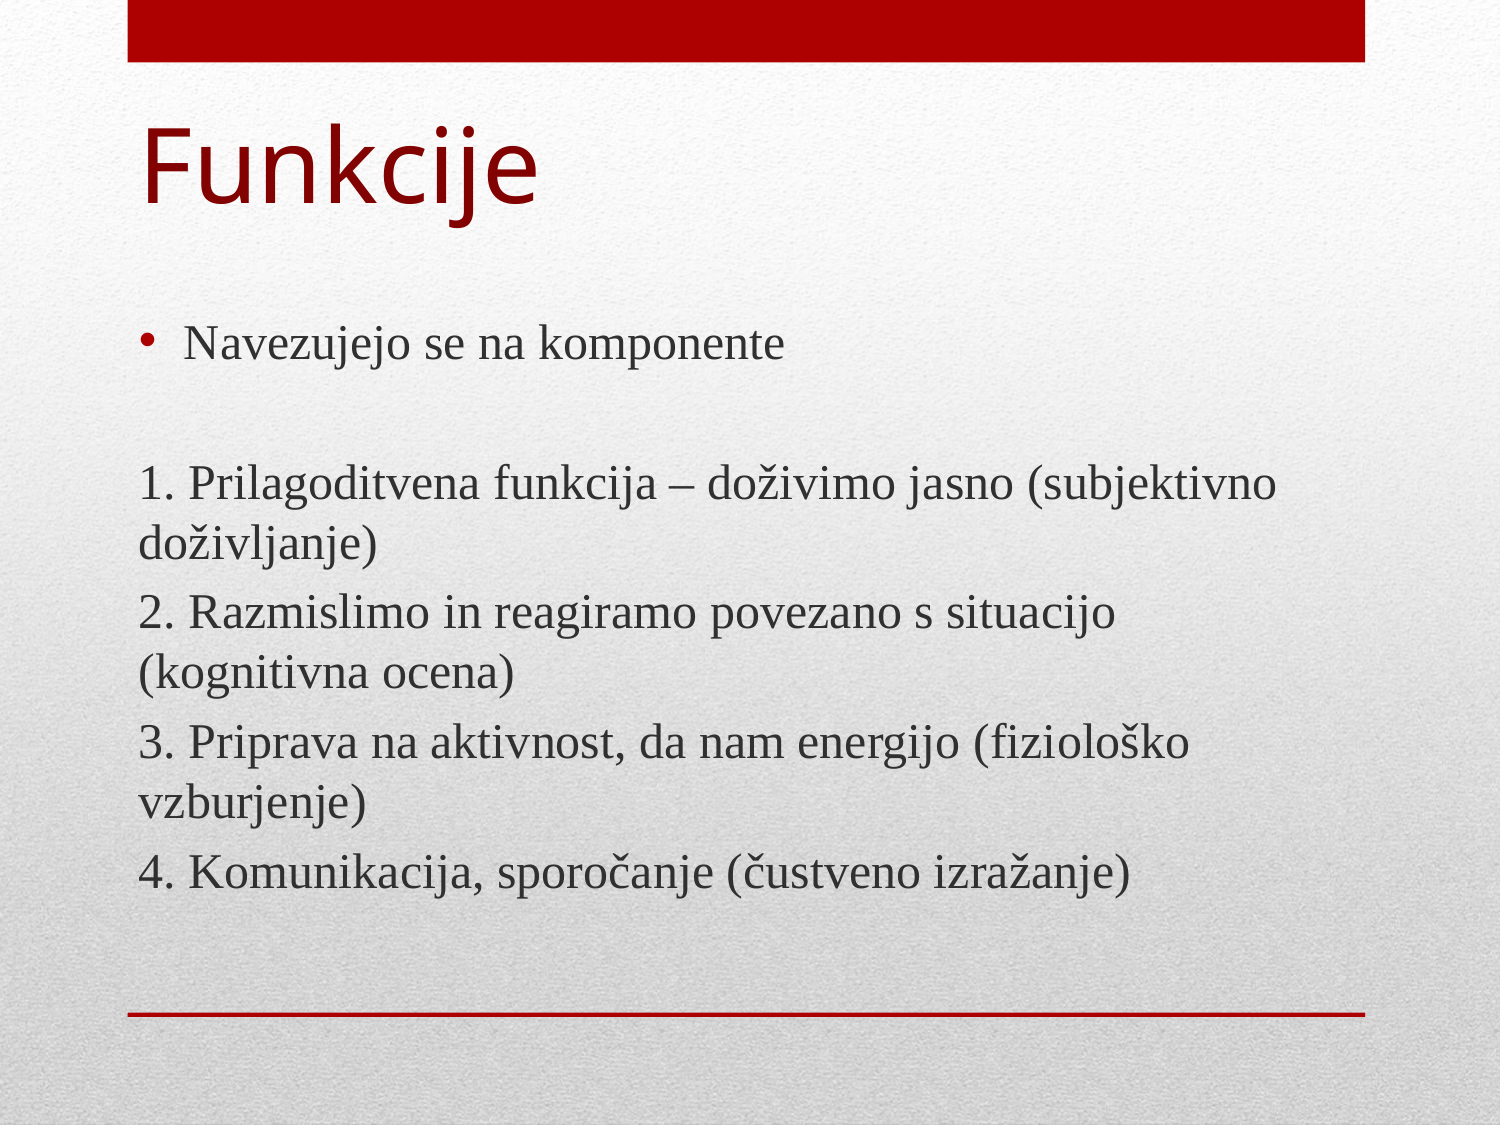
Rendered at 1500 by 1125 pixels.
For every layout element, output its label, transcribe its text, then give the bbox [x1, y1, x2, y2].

picture [0, 0, 1500, 1125]
list Navezujejo se na komponente 1. Prilagoditvena funkcija – doživimo jasno (subjektivno doživljanje) 2. Razmislimo in reagiramo povezano s situacijo (kognitivna ocena) 3. Priprava na aktivnost, da nam energijo (fiziološko vzburjenje) 4. Komunikacija, sporočanje (čustveno izražanje) [123, 267, 1362, 1011]
title Funkcije [123, 90, 1237, 232]
